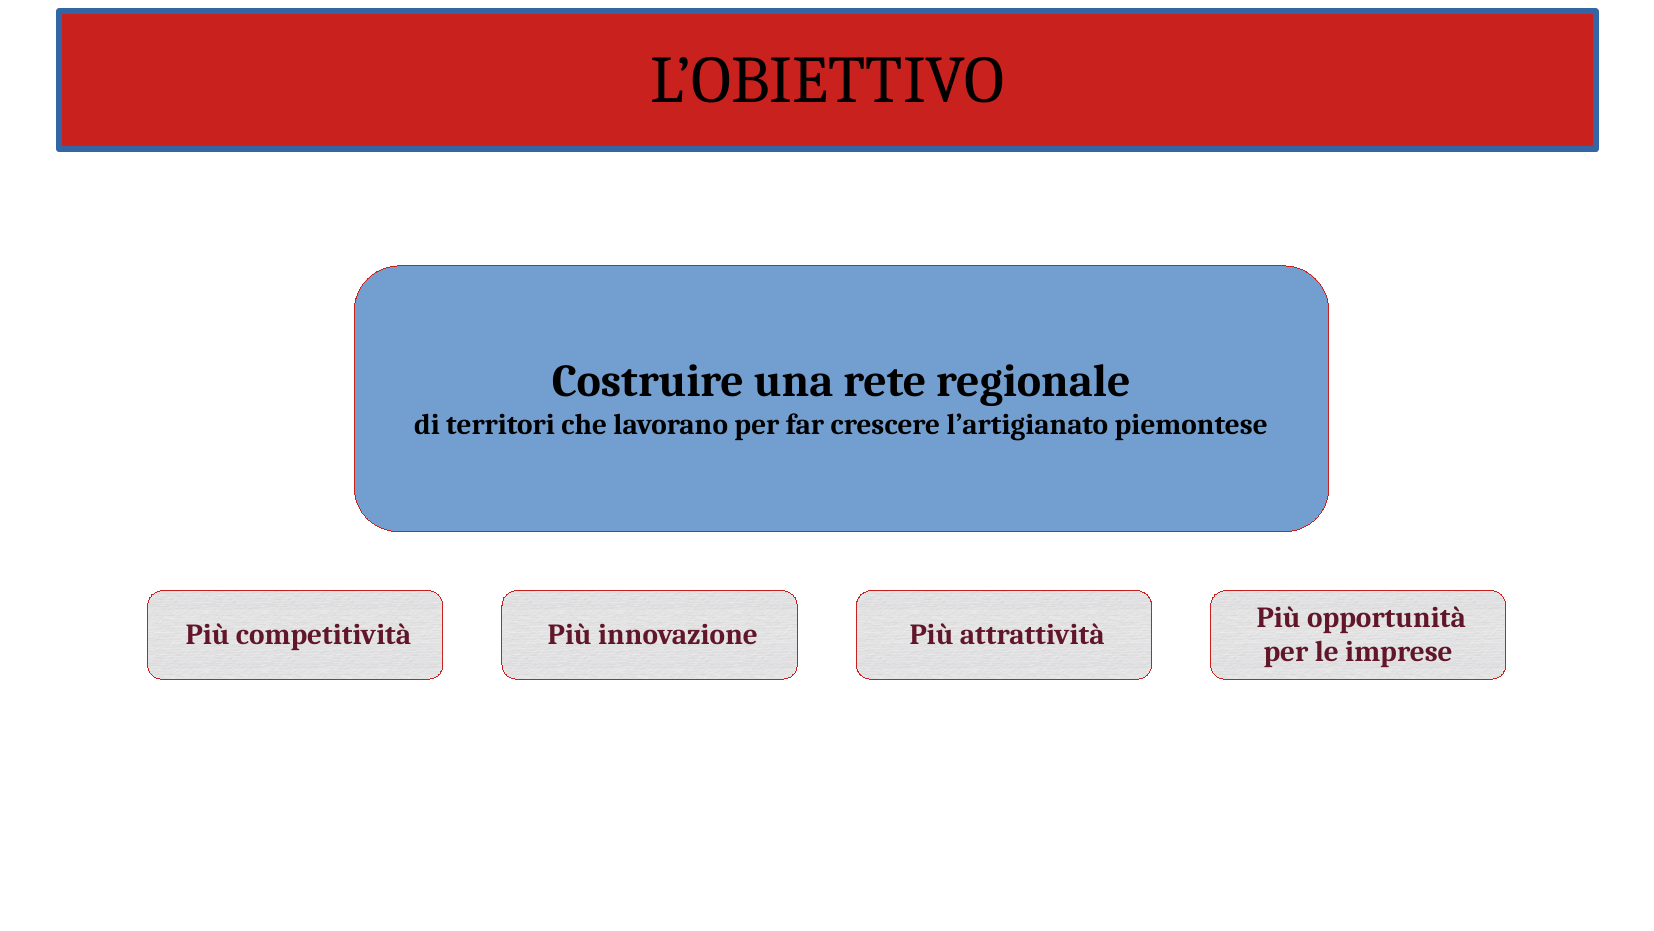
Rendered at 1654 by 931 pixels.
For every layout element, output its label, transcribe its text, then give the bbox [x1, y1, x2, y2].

text_box Più attrattività [856, 590, 1152, 680]
text_box Costruire una rete regionale di territori che lavorano per far crescere l’artigianato piemontese [354, 265, 1329, 532]
title L’OBIETTIVO [59, 11, 1596, 150]
text_box Più innovazione [501, 590, 798, 680]
text_box Più opportunità per le imprese [1210, 590, 1506, 680]
text_box Più competitività [147, 590, 443, 680]
